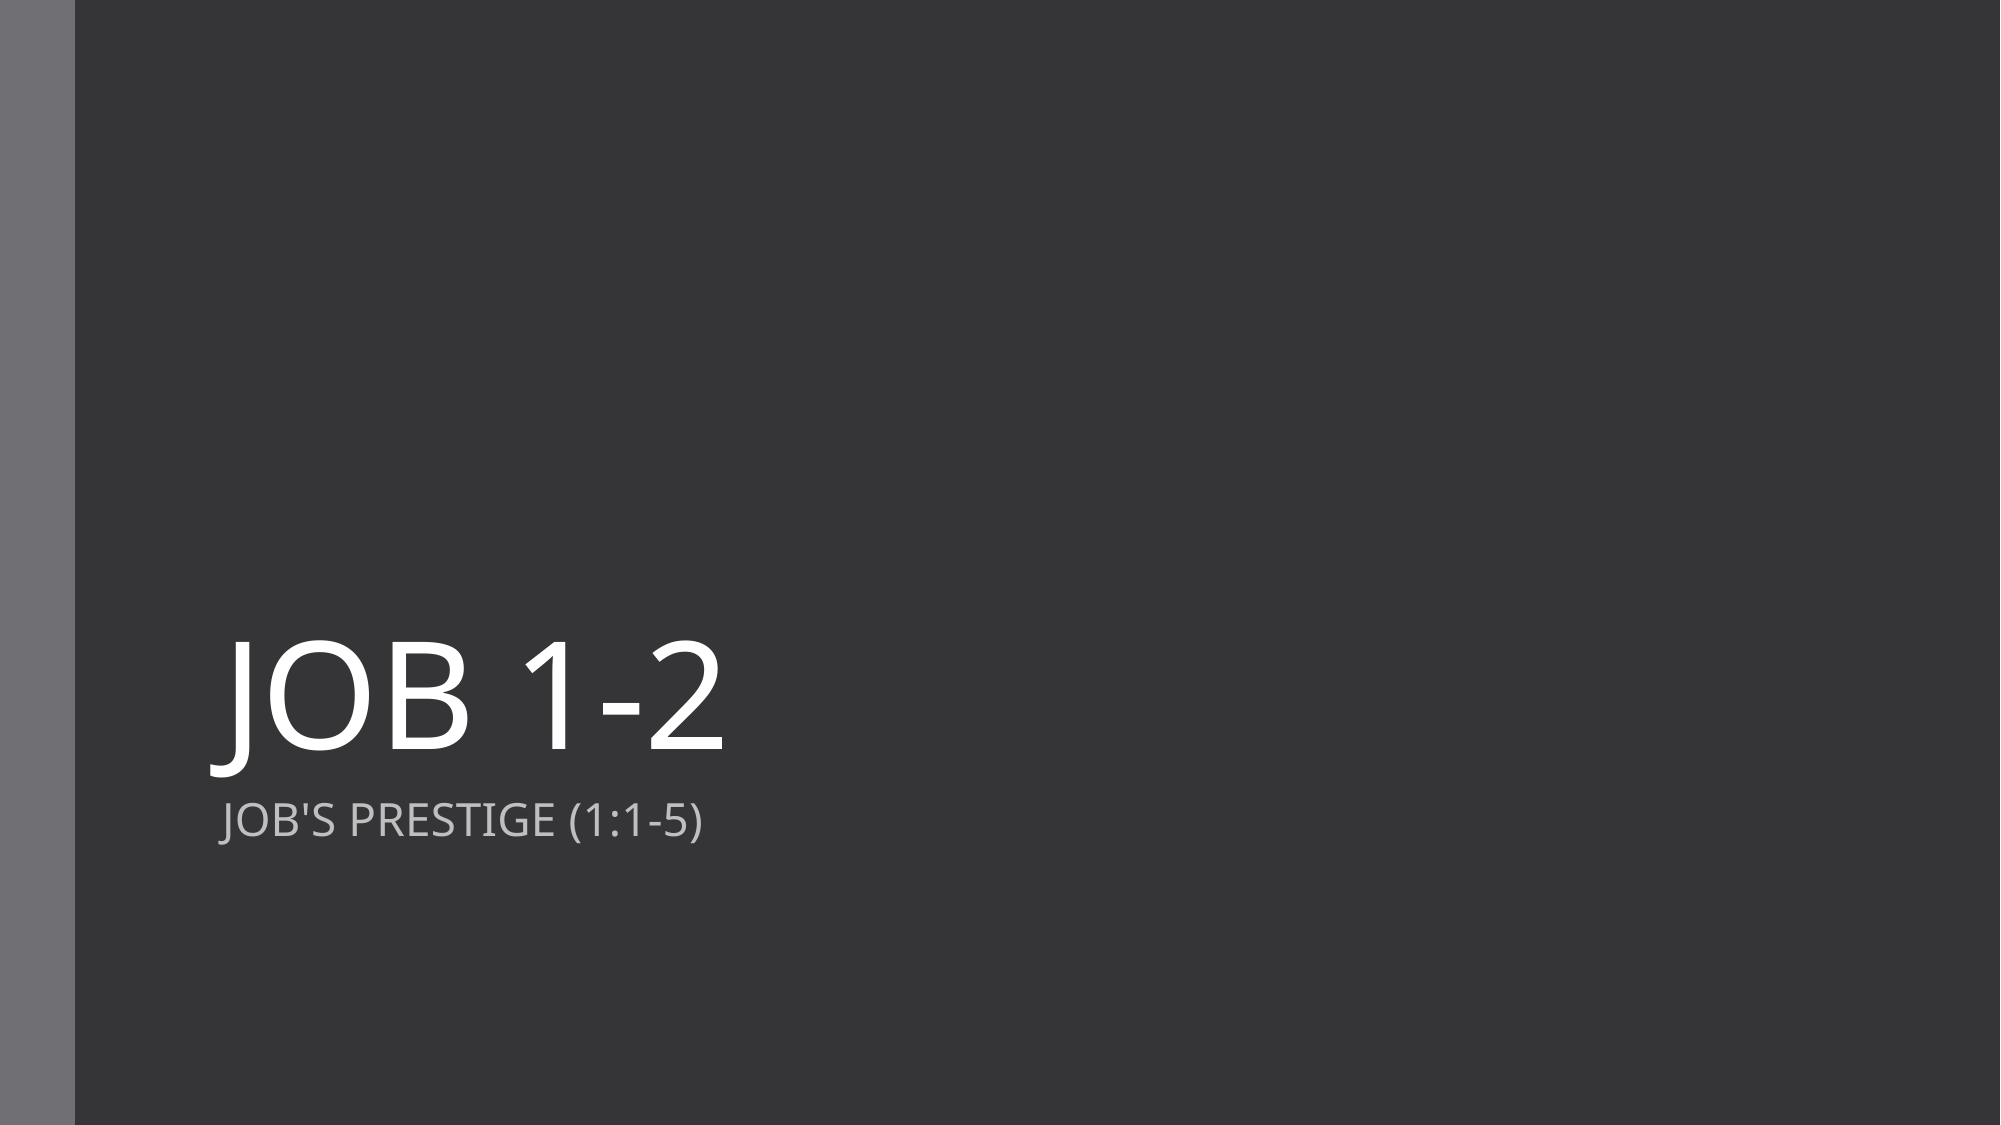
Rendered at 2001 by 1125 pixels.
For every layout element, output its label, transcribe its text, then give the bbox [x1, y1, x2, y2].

subtitle JOB'S PRESTIGE (1:1-5) [206, 787, 1752, 1066]
title JOB 1-2 [206, 124, 1752, 787]
